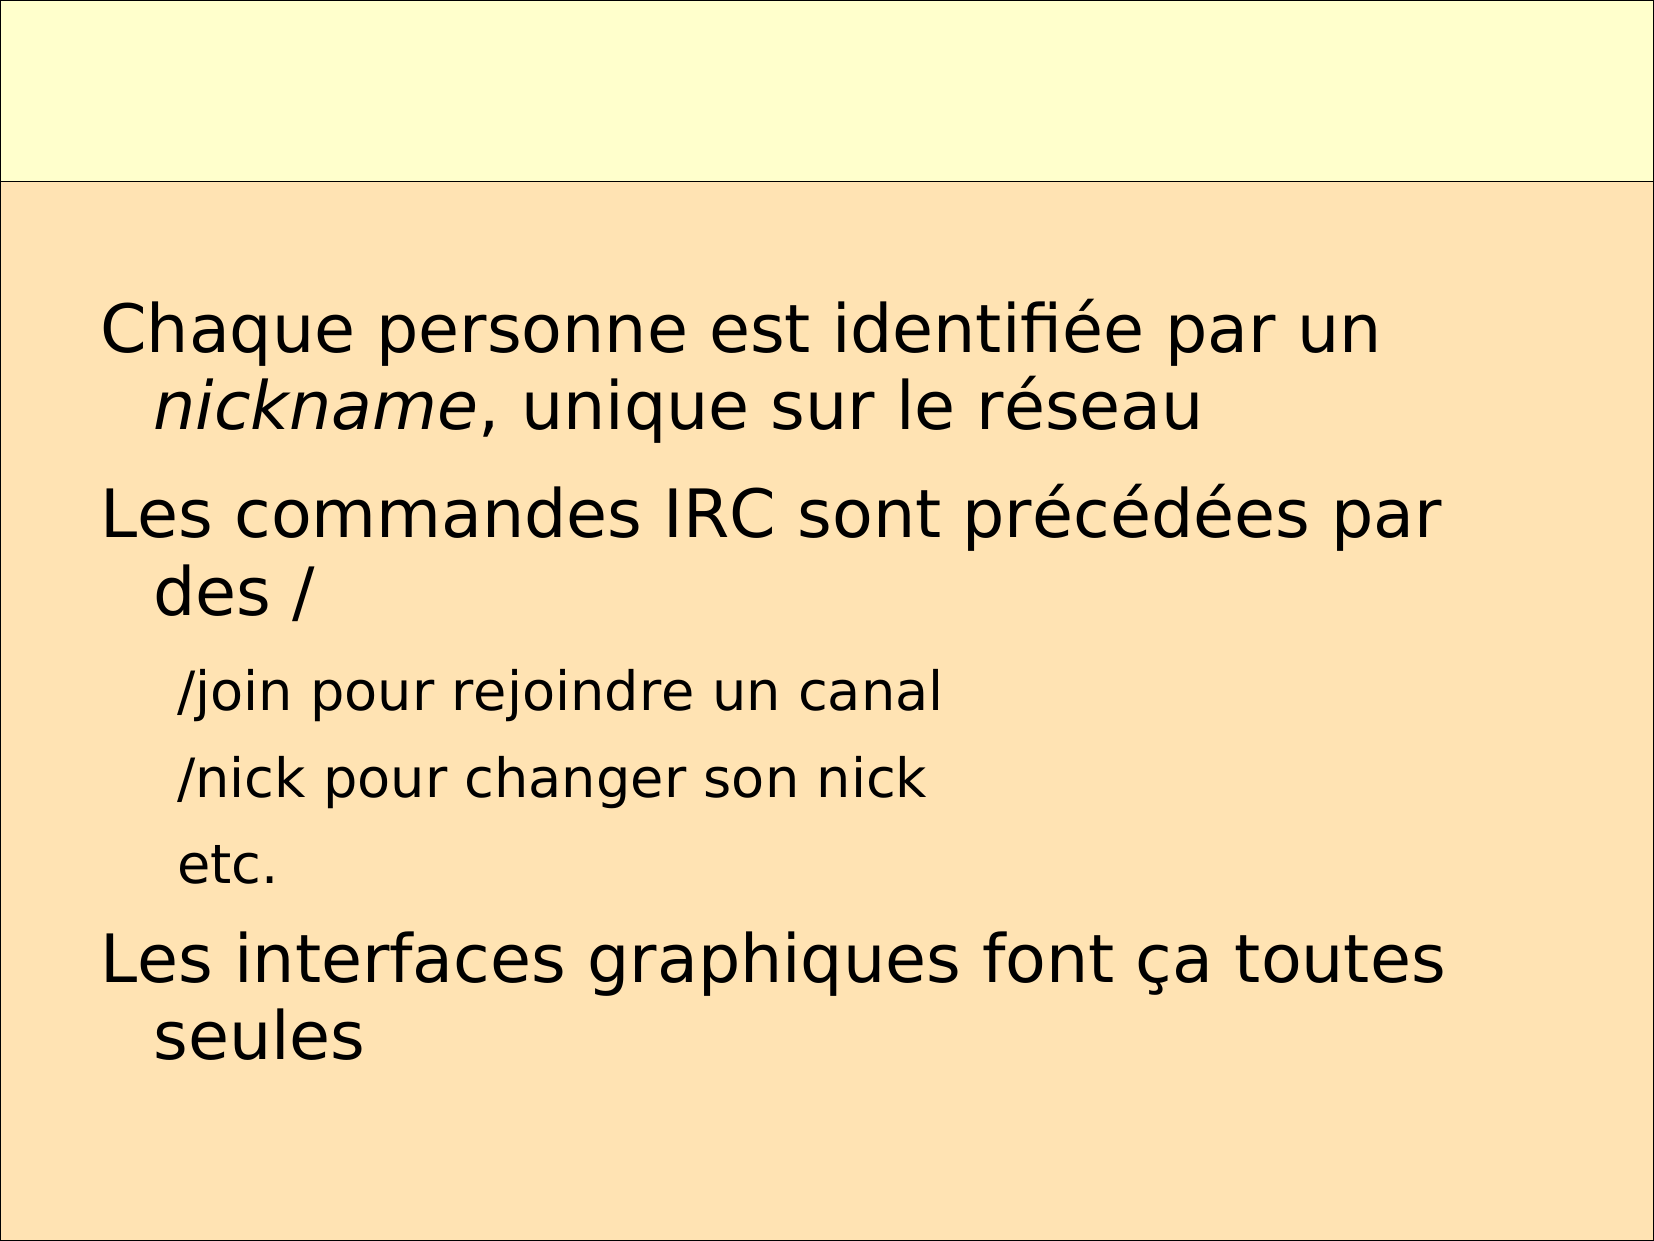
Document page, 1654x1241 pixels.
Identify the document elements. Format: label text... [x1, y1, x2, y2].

list Chaque personne est identifiée par un nickname, unique sur le réseau Les commandes IRC sont précédées par des / /join pour rejoindre un canal /nick pour changer son nick etc. Les interfaces graphiques font ça toutes seules [82, 290, 1571, 1109]
